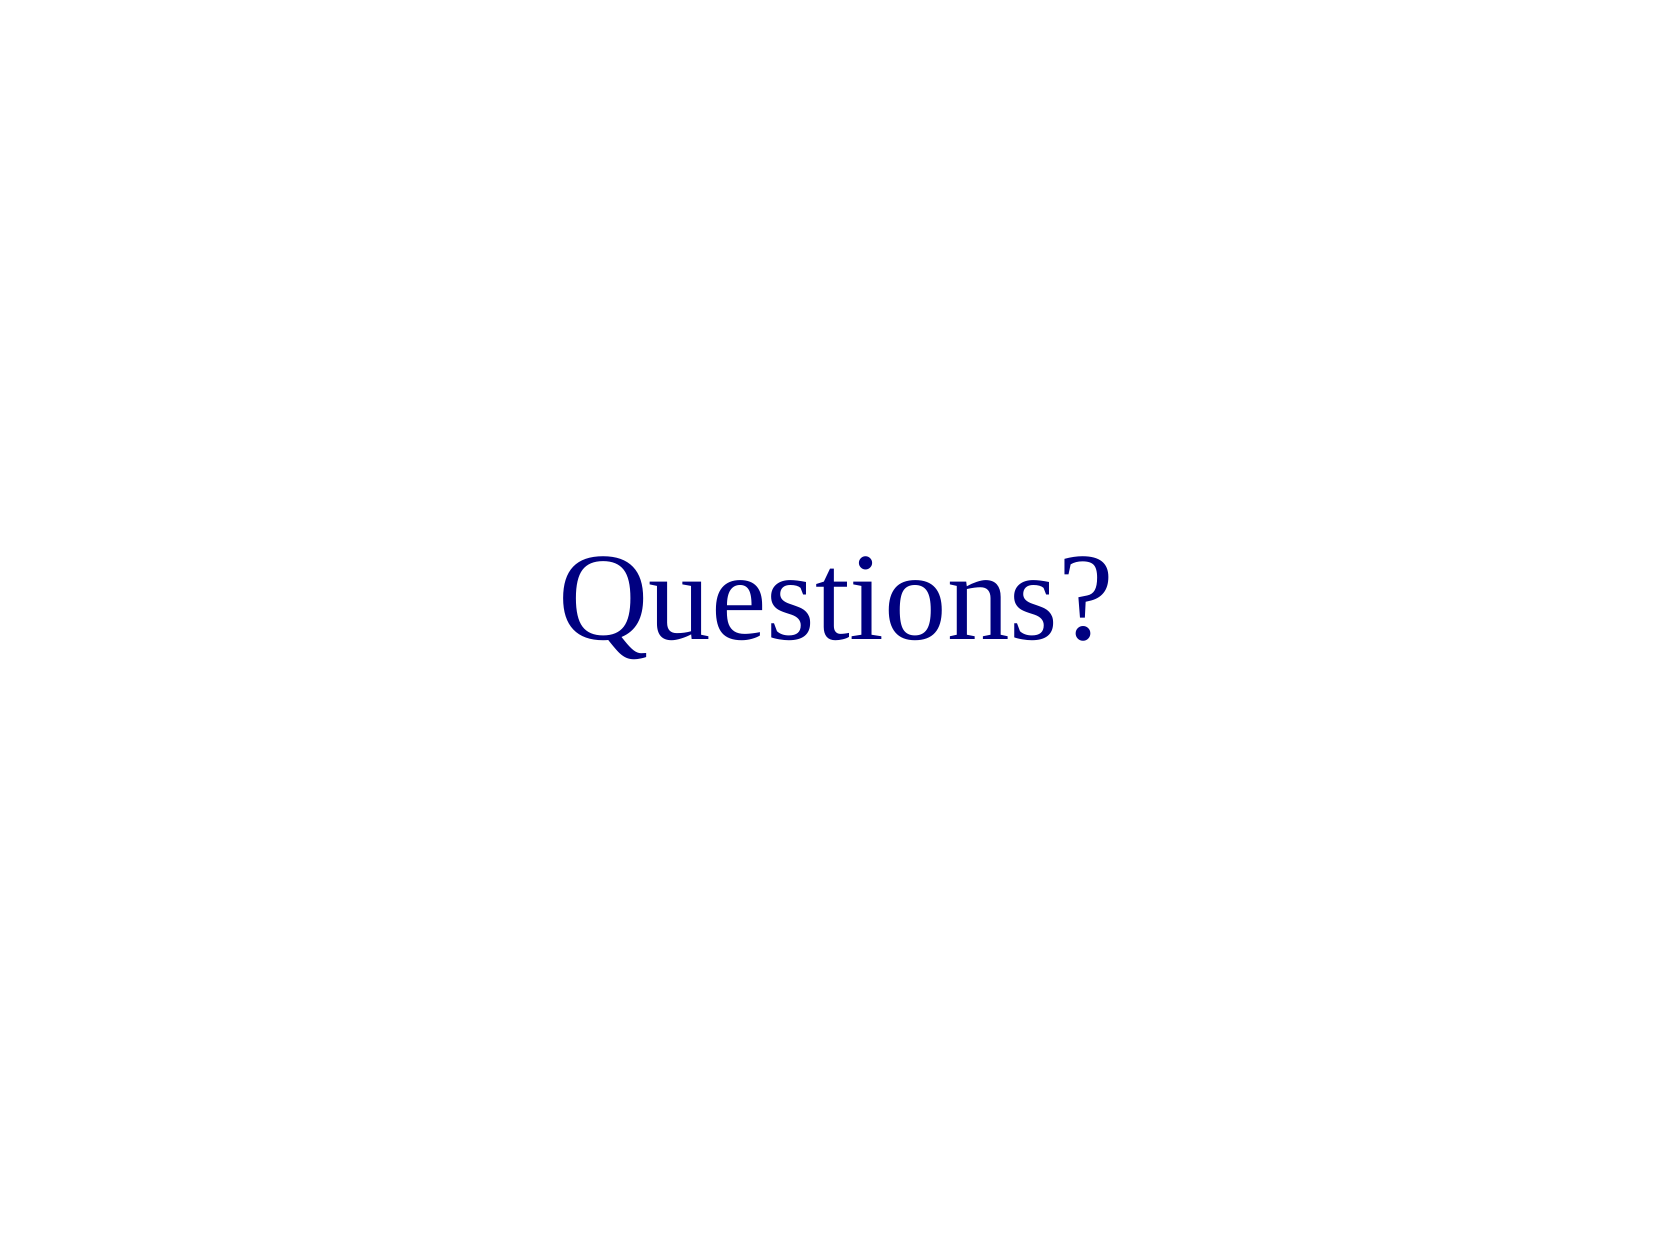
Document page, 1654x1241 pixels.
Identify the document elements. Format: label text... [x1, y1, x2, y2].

text_box Questions? [558, 521, 1115, 673]
